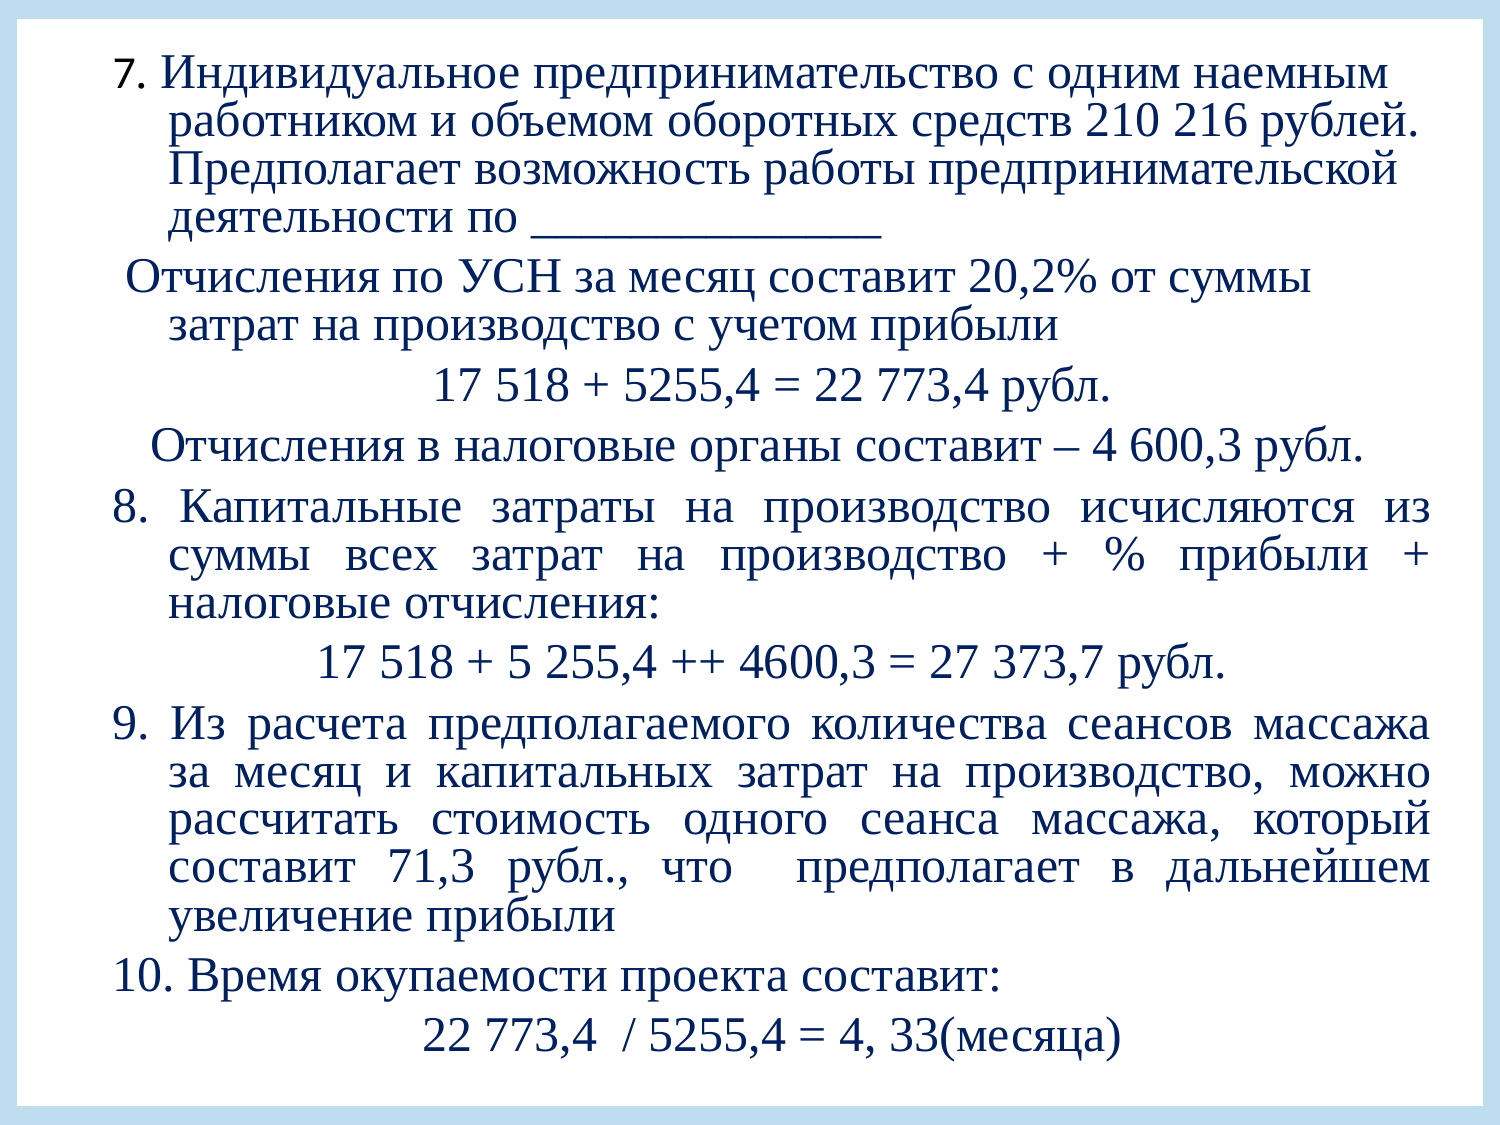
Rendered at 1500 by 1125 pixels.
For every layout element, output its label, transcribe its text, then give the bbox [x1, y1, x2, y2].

list 7. Индивидуальное предпринимательство с одним наемным работником и объемом оборотных средств 210 216 рублей. Предполагает возможность работы предпринимательской деятельности по ______________ Отчисления по УСН за месяц составит 20,2% от суммы затрат на производство с учетом прибыли 17 518 + 5255,4 = 22 773,4 рубл. Отчисления в налоговые органы составит – 4 600,3 рубл. 8. Капитальные затраты на производство исчисляются из суммы всех затрат на производство + % прибыли + налоговые отчисления: 17 518 + 5 255,4 ++ 4600,3 = 27 373,7 рубл. 9. Из расчета предполагаемого количества сеансов массажа за месяц и капитальных затрат на производство, можно рассчитать стоимость одного сеанса массажа, который составит 71,3 рубл., что предполагает в дальнейшем увеличение прибыли 10. Время окупаемости проекта составит: 22 773,4 / 5255,4 = 4, 33(месяца) [41, 42, 1447, 1125]
picture [17, 19, 1483, 1106]
